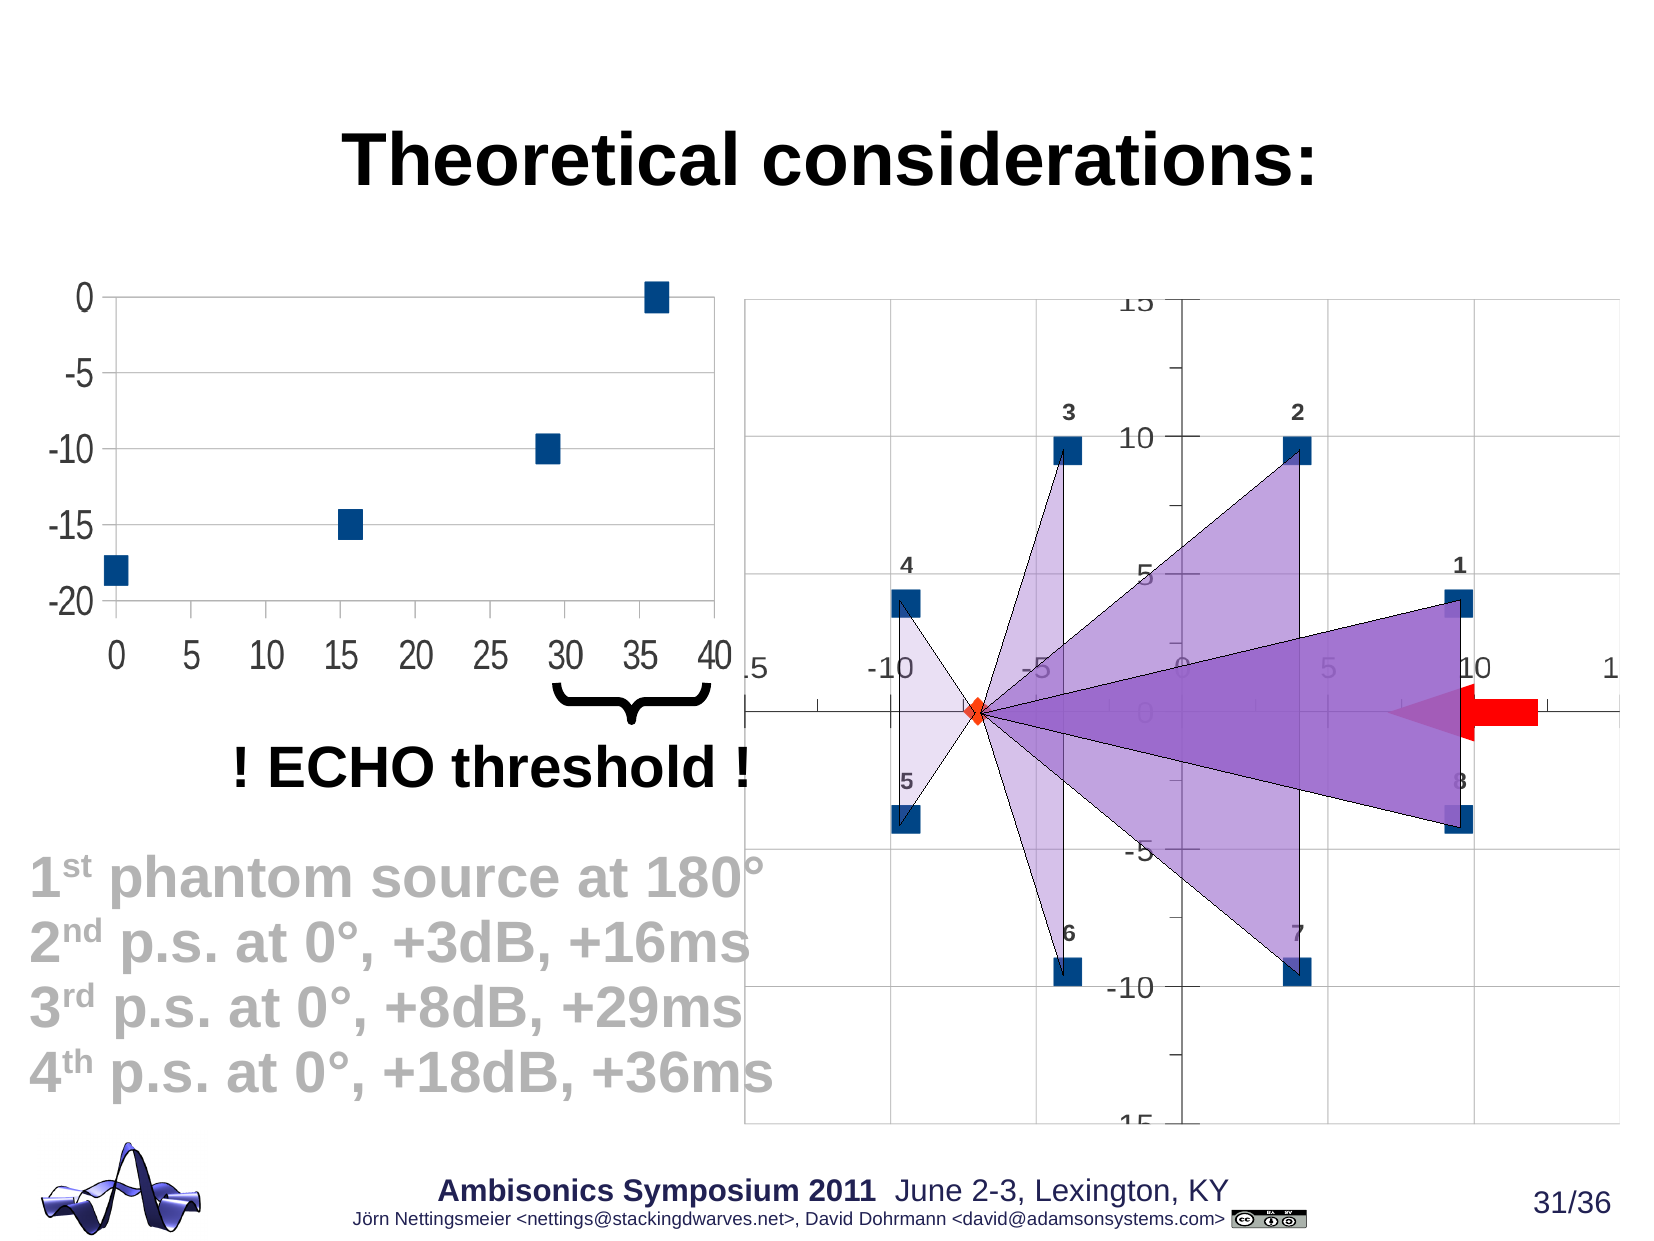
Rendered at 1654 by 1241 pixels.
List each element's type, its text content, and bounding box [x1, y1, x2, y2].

text_box [899, 600, 976, 826]
title Theoretical considerations: [86, 55, 1576, 263]
text_box [980, 449, 1461, 976]
text_box 1st phantom source at 180° 2nd p.s. at 0°, +3dB, +16ms 3rd p.s. at 0°, +8dB, +29ms 4th p.s. at 0°, +18dB, +36ms [29, 787, 788, 1163]
picture [12, 232, 1654, 1126]
text_box ! ECHO threshold ! [217, 727, 780, 808]
picture [37, 1163, 208, 1241]
